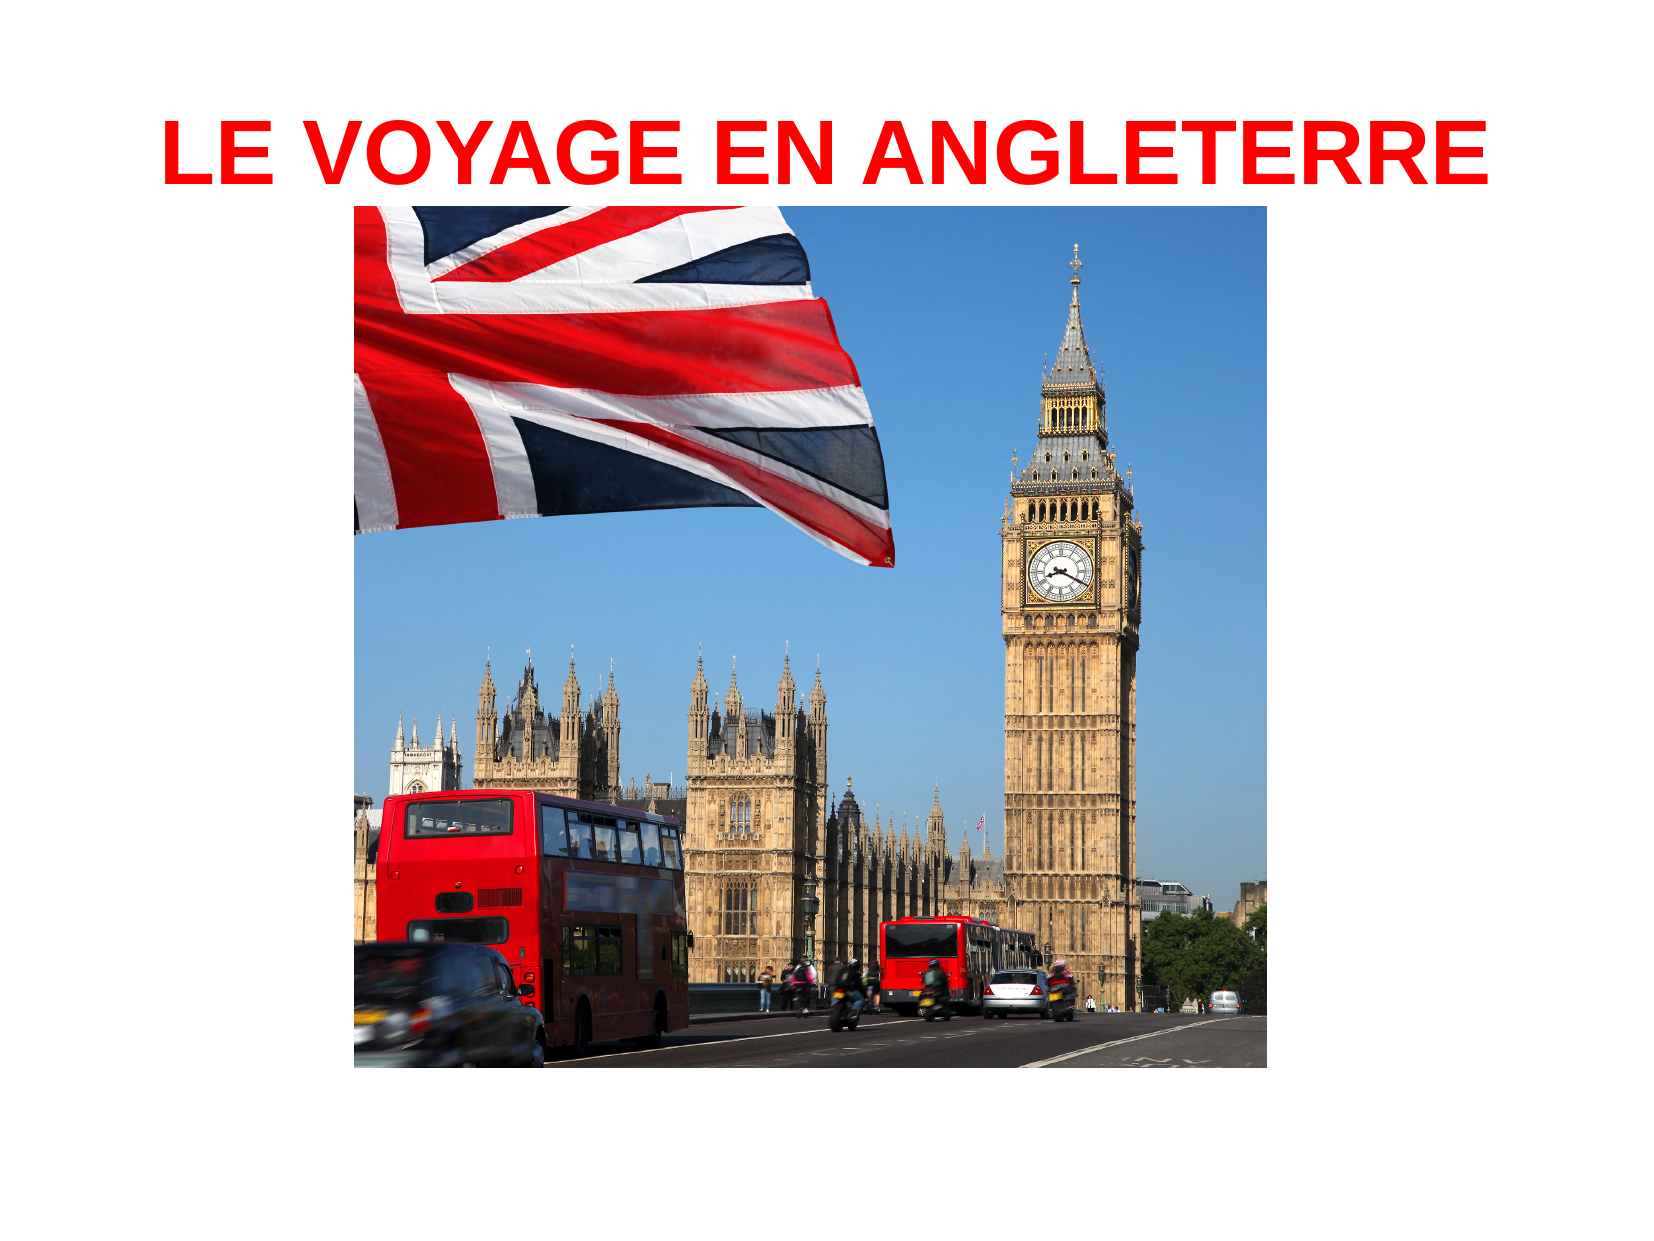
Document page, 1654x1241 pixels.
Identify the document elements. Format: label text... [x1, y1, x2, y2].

picture [354, 206, 1267, 1068]
title LE VOYAGE EN ANGLETERRE [82, 56, 1571, 250]
